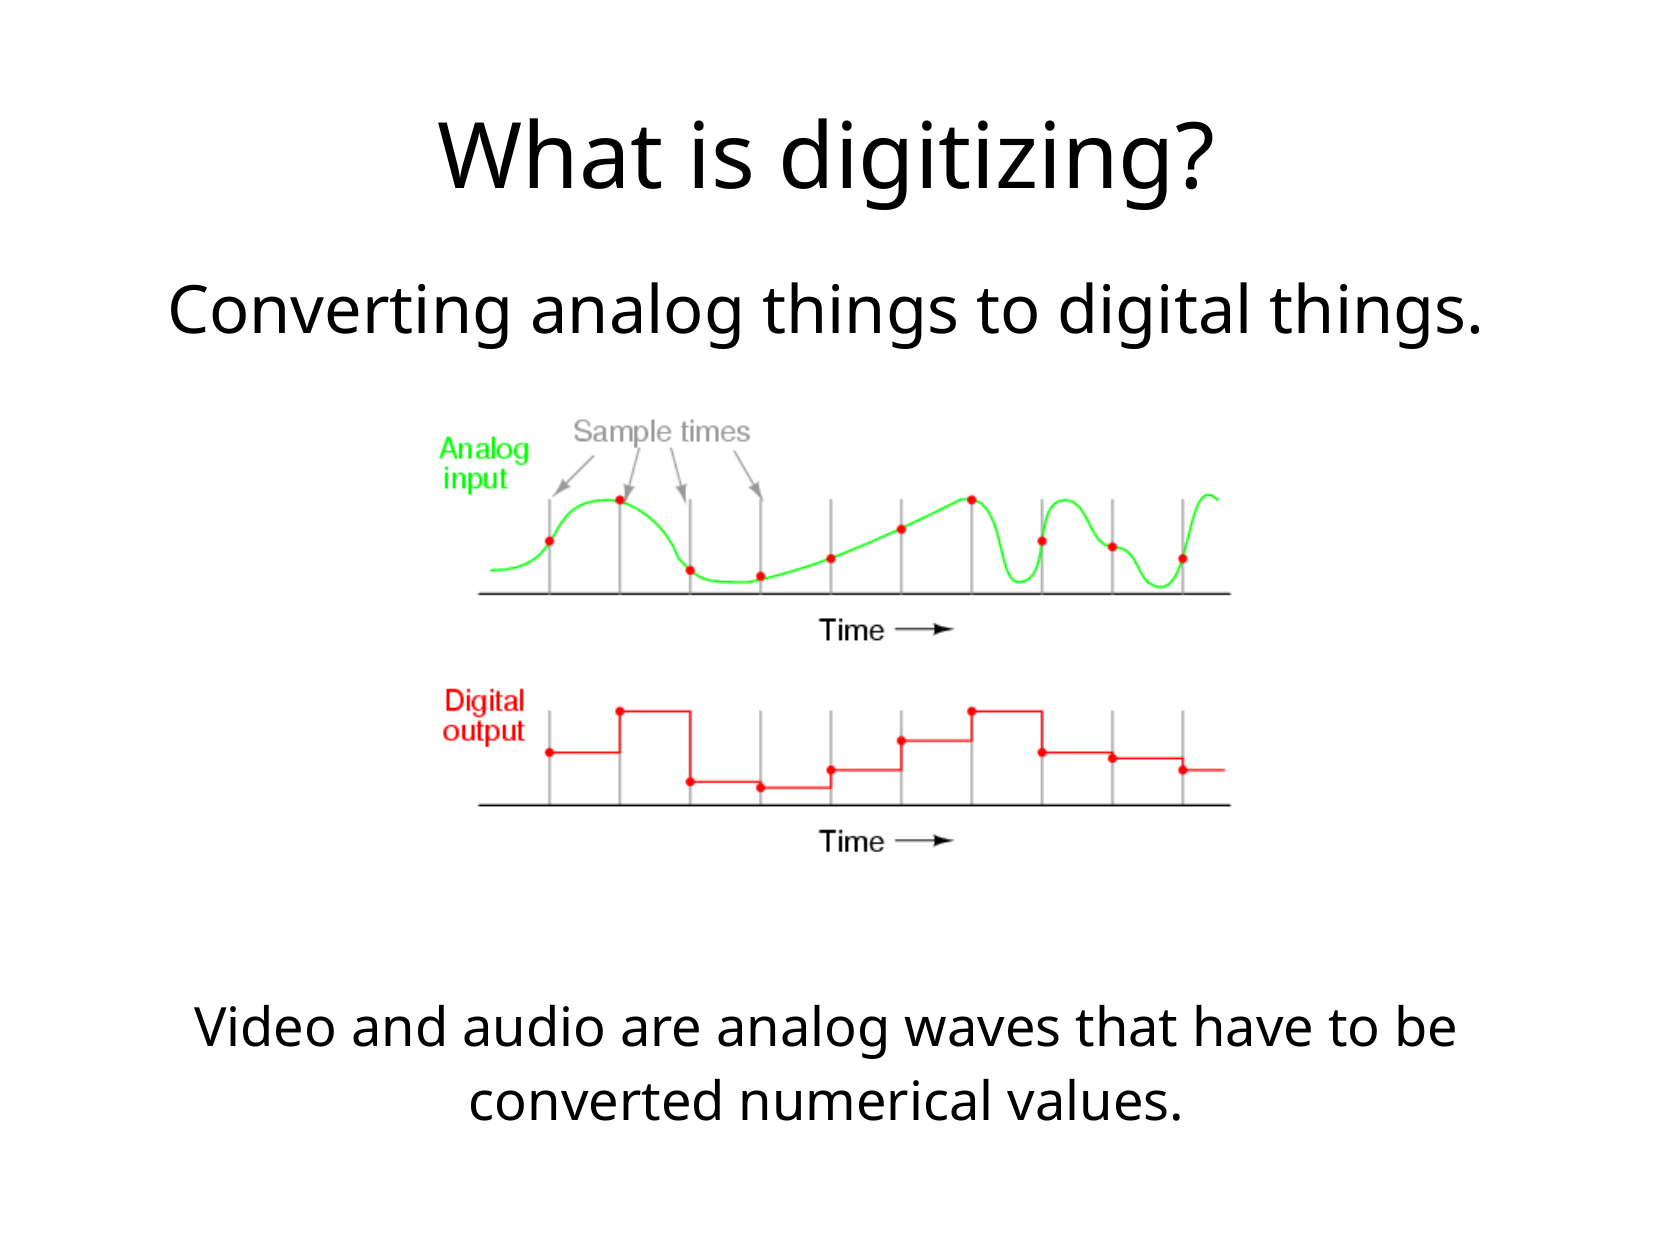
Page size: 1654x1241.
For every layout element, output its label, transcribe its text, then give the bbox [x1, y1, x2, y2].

picture [428, 412, 1238, 863]
title What is digitizing? [82, 56, 1571, 250]
subtitle Converting analog things to digital things. Video and audio are analog waves that have to be converted numerical values. [82, 290, 1571, 1109]
